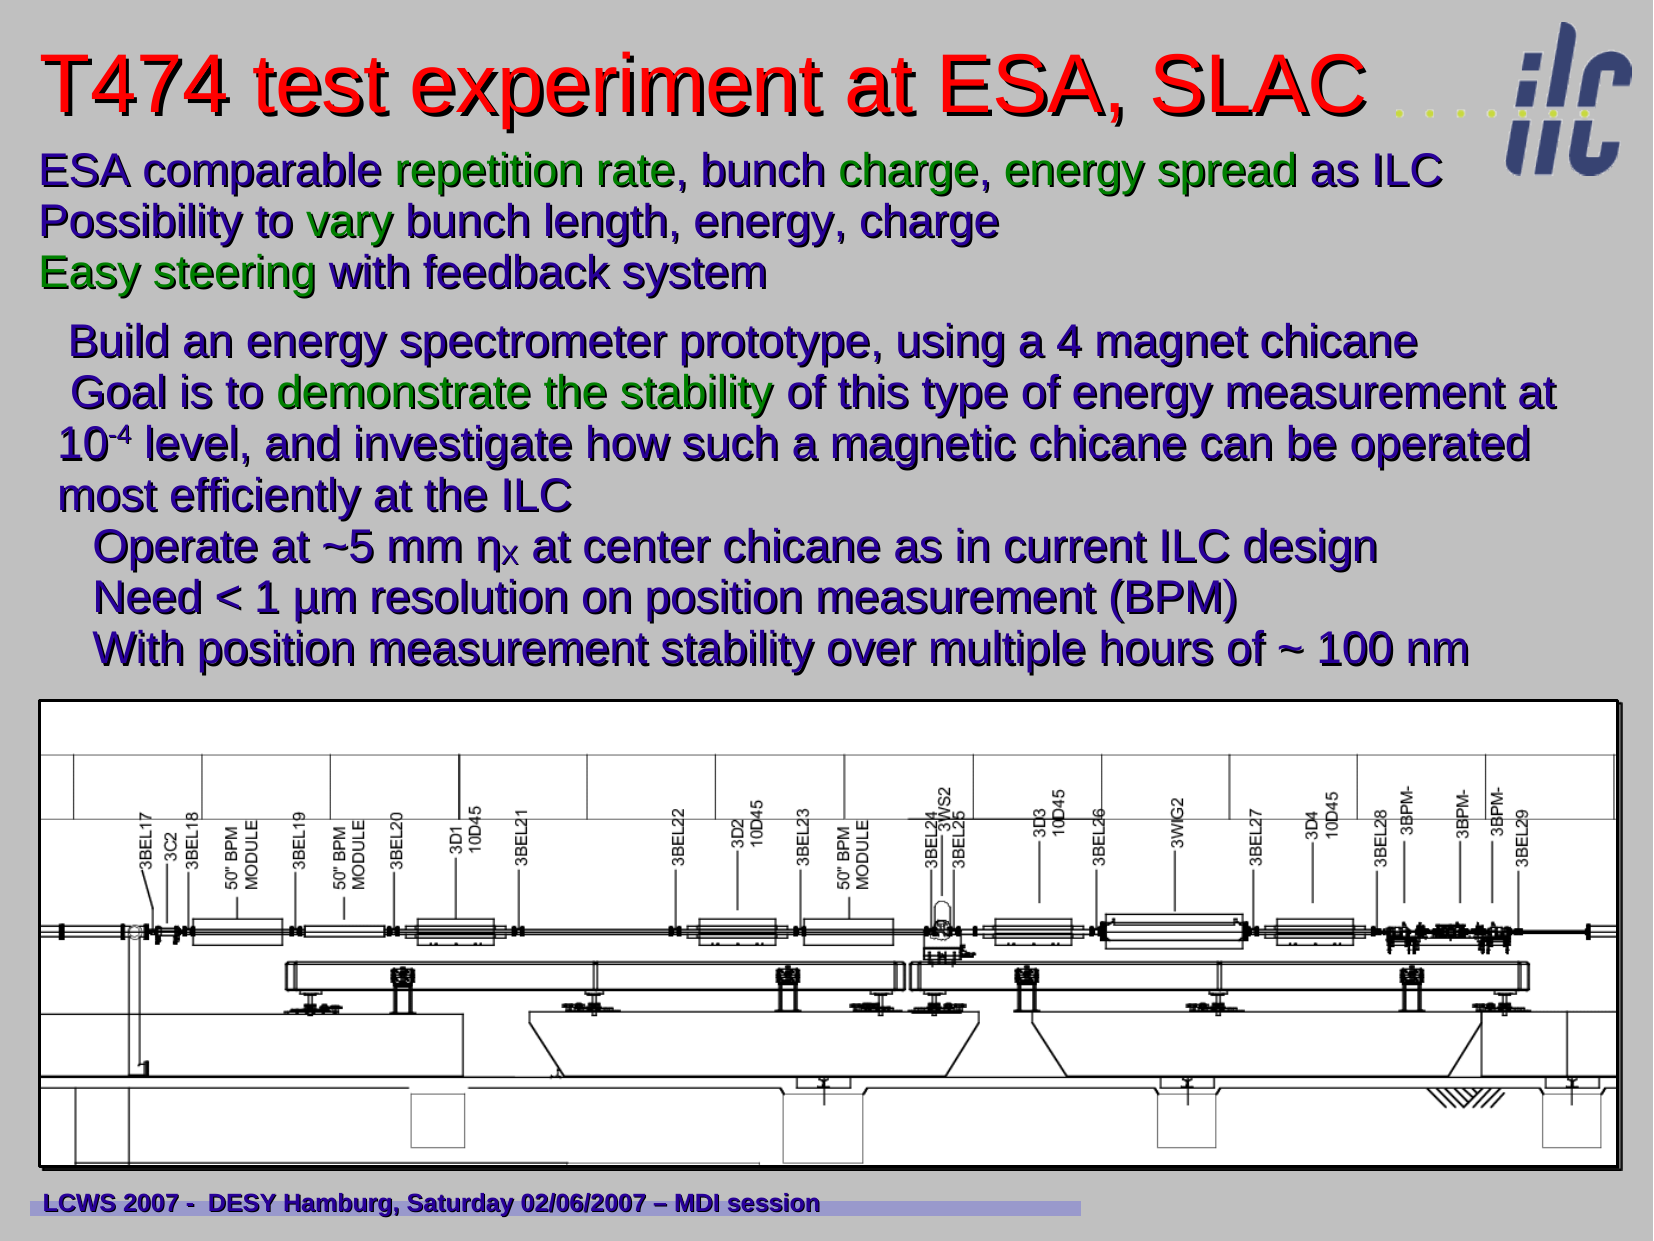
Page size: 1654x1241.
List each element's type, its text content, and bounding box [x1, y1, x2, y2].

text_box Build an energy spectrometer prototype, using a 4 magnet chicane Goal is to demonstrate the stability of this type of energy measurement at 10-4 level, and investigate how such a magnetic chicane can be operated most efficiently at the ILC Operate at ~5 mm ηX at center chicane as in current ILC design Need < 1 µm resolution on position measurement (BPM) With position measurement stability over multiple hours of ~ 100 nm [42, 307, 1580, 698]
picture [1396, 22, 1632, 176]
picture [41, 701, 1617, 1165]
text_box ESA comparable repetition rate, bunch charge, energy spread as ILC Possibility to vary bunch length, energy, charge Easy steering with feedback system [23, 136, 1427, 357]
text_box LCWS 2007 - DESY Hamburg, Saturday 02/06/2007 – MDI session [27, 1180, 820, 1224]
text_box T474 test experiment at ESA, SLAC [24, 29, 1384, 136]
